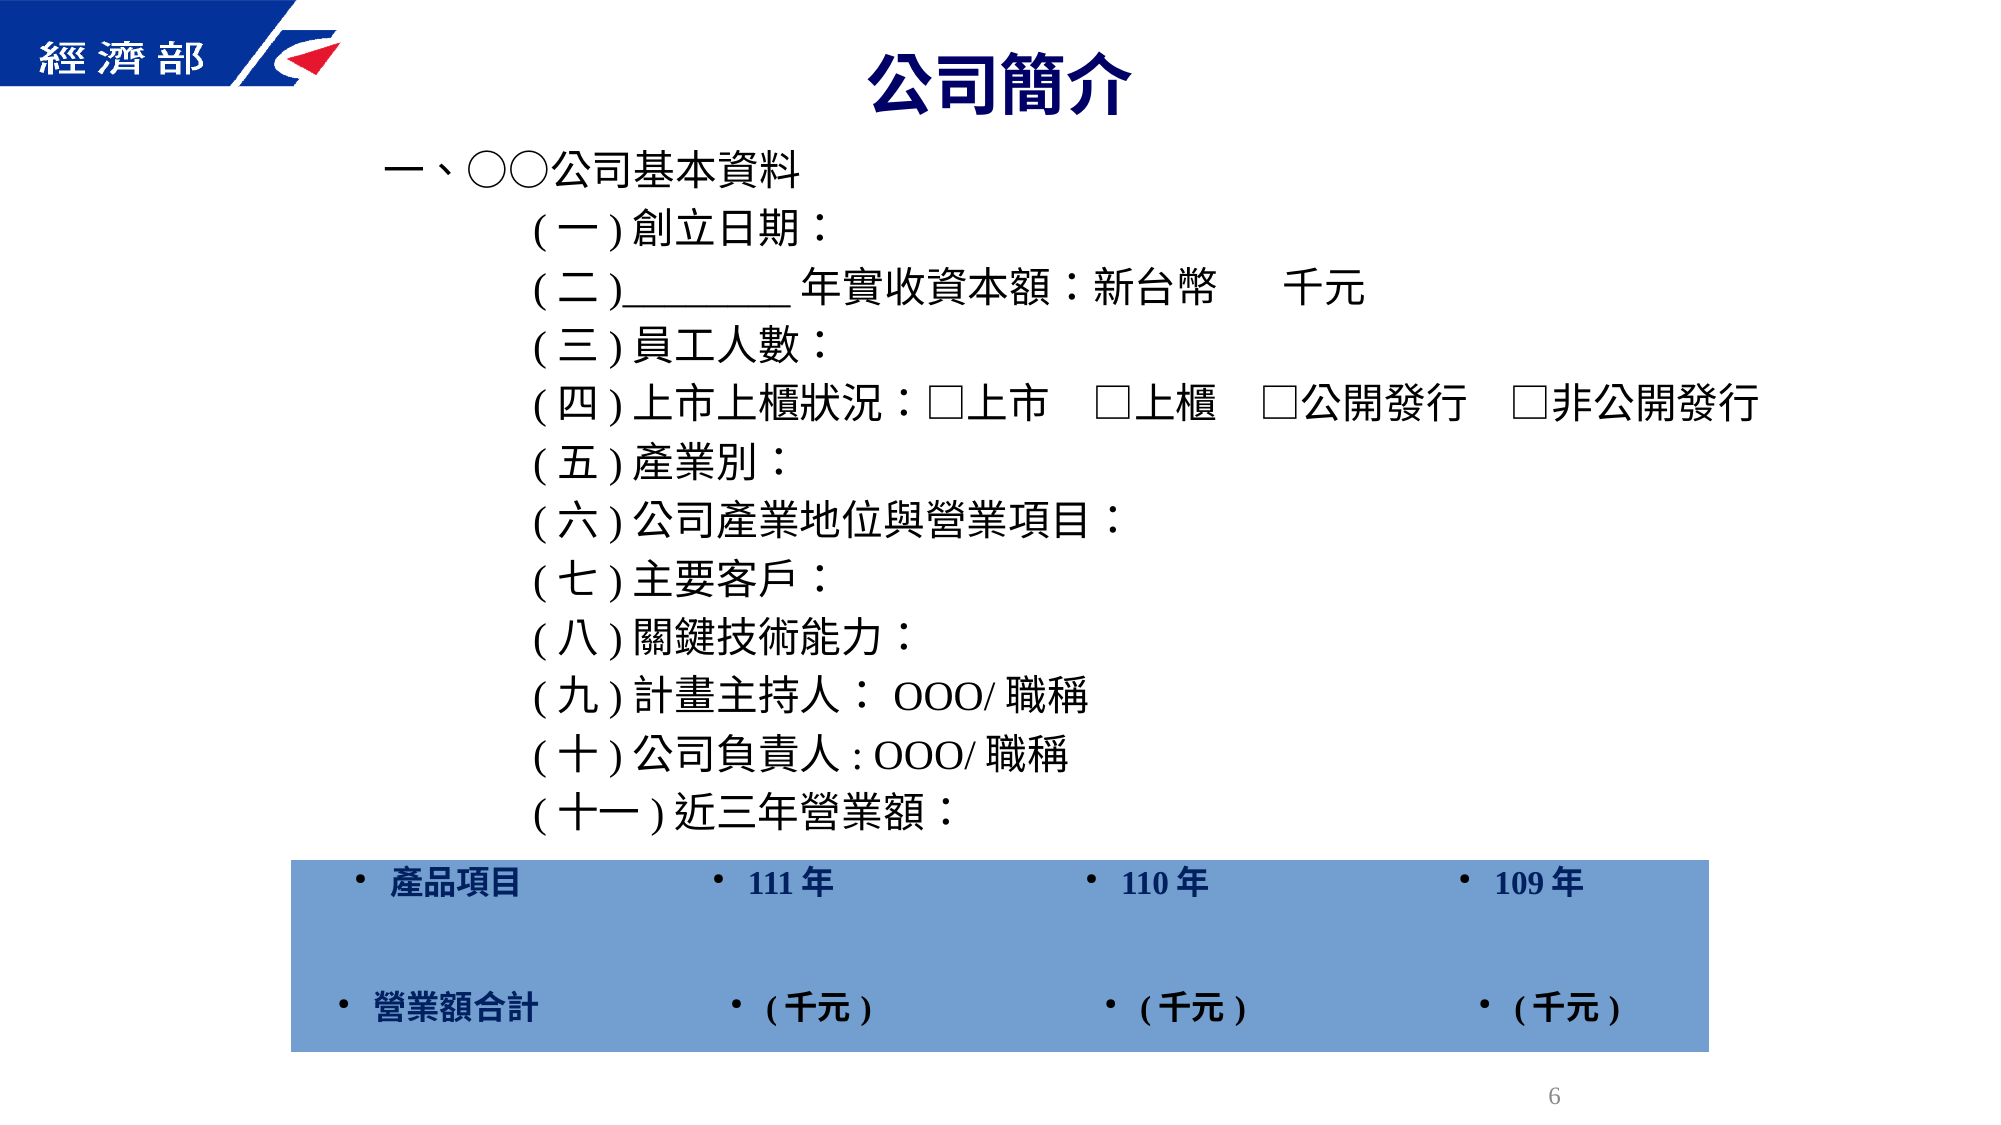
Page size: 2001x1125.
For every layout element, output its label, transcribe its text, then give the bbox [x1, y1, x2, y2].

table_cell 營業額合計 [291, 984, 587, 1052]
table_header 110年 [961, 860, 1335, 927]
table_cell [1335, 927, 1709, 984]
table_header 109年 [1335, 860, 1709, 927]
text_box 一、○○公司基本資料 (一)創立日期： (二)________年實收資本額：新台幣 千元 (三)員工人數： (四)上市上櫃狀況：□上市 □上櫃 □公開發行 □非公開發行 (五)產業別： (六)公司產業地位與營業項目： (七)主要客戶： (八)關鍵技術能力： (九)計畫主持人：OOO/職稱 (十)公司負責人: OOO/職稱 (十一)近三年營業額： [368, 143, 1632, 846]
table_cell (千元) [961, 984, 1335, 1052]
table_cell (千元) [1335, 984, 1709, 1052]
table_cell (千元) [587, 984, 961, 1052]
title 公司簡介 [324, 23, 1675, 143]
text_box 5 [1533, 1065, 2000, 1125]
table_header 111年 [587, 860, 961, 927]
table_cell [291, 927, 587, 984]
table_cell [961, 927, 1335, 984]
table_header 產品項目 [291, 860, 587, 927]
table_cell [587, 927, 961, 984]
